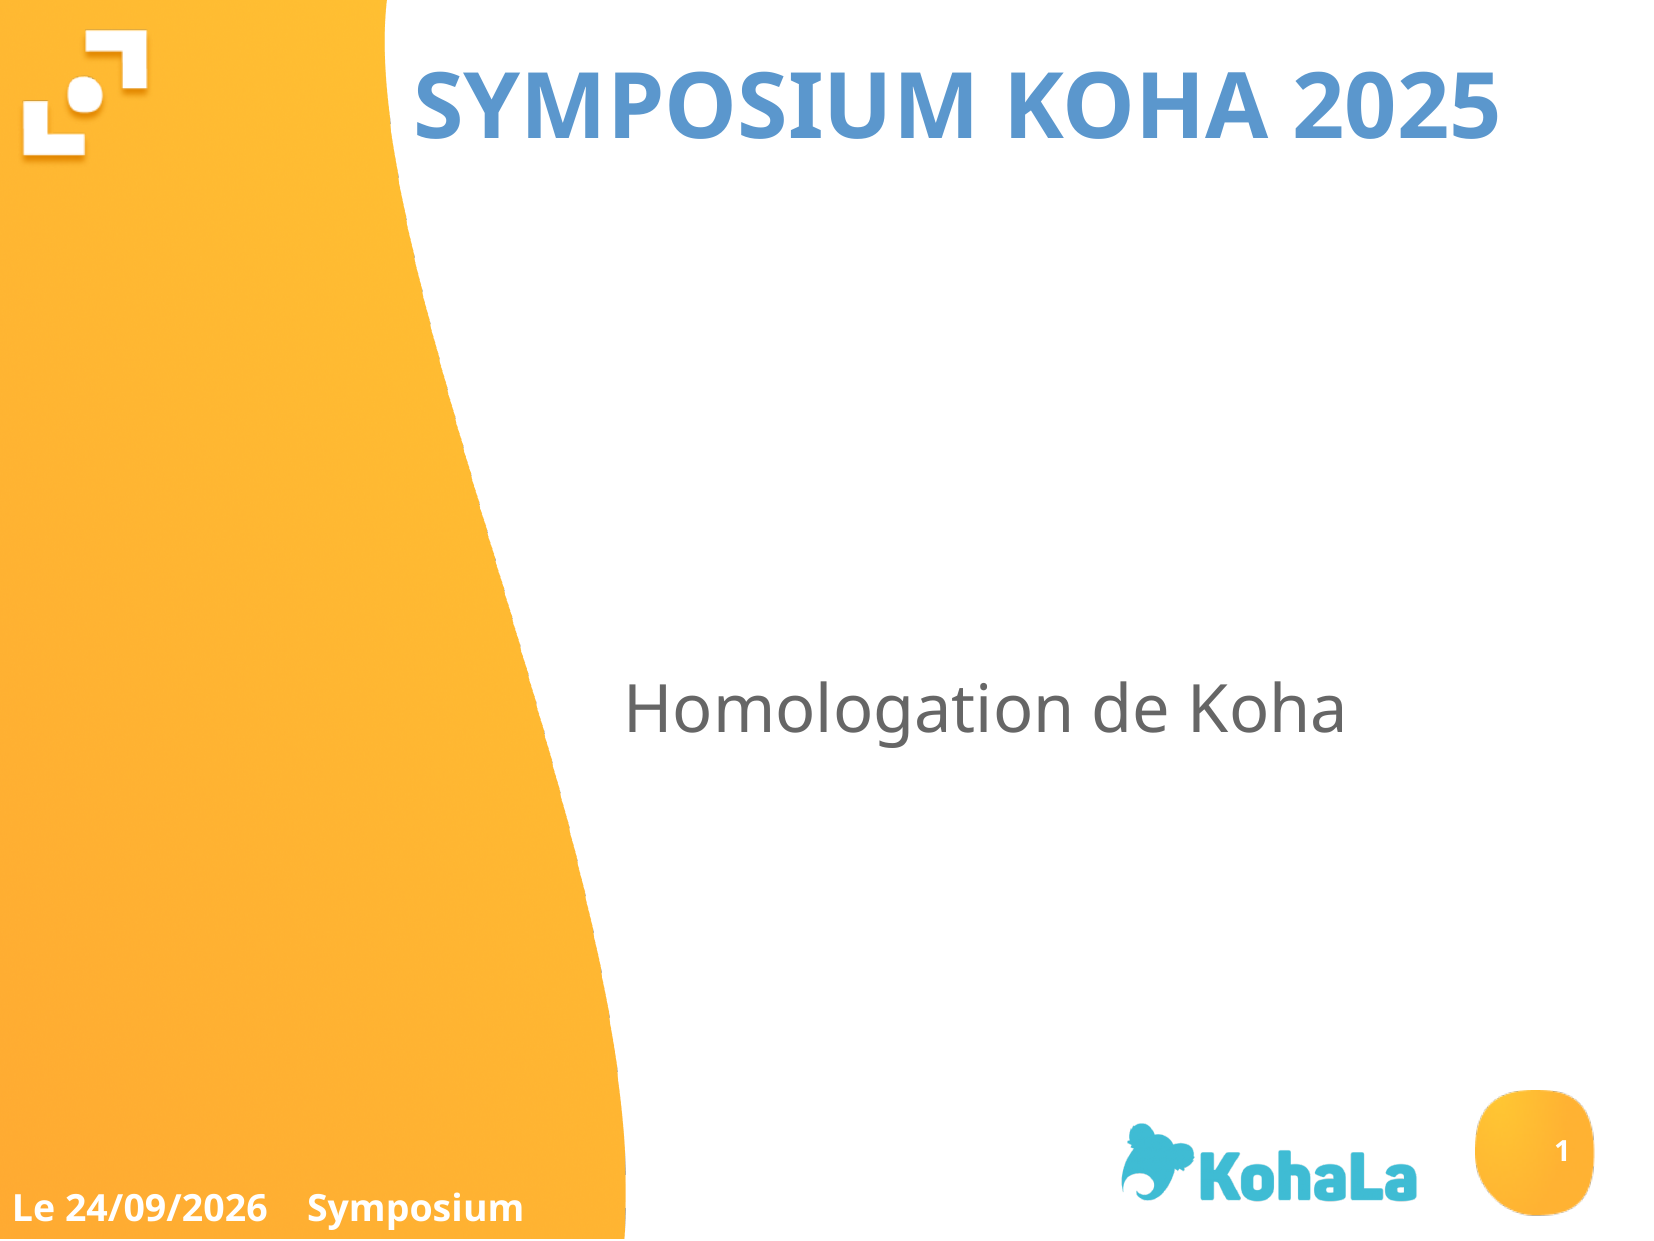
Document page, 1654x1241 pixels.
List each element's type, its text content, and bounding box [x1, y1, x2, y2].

subtitle Homologation de Koha [437, 283, 1536, 1130]
title Symposium Koha 2025 [413, 0, 1654, 208]
picture [1116, 1090, 1595, 1217]
picture [0, 0, 626, 1241]
